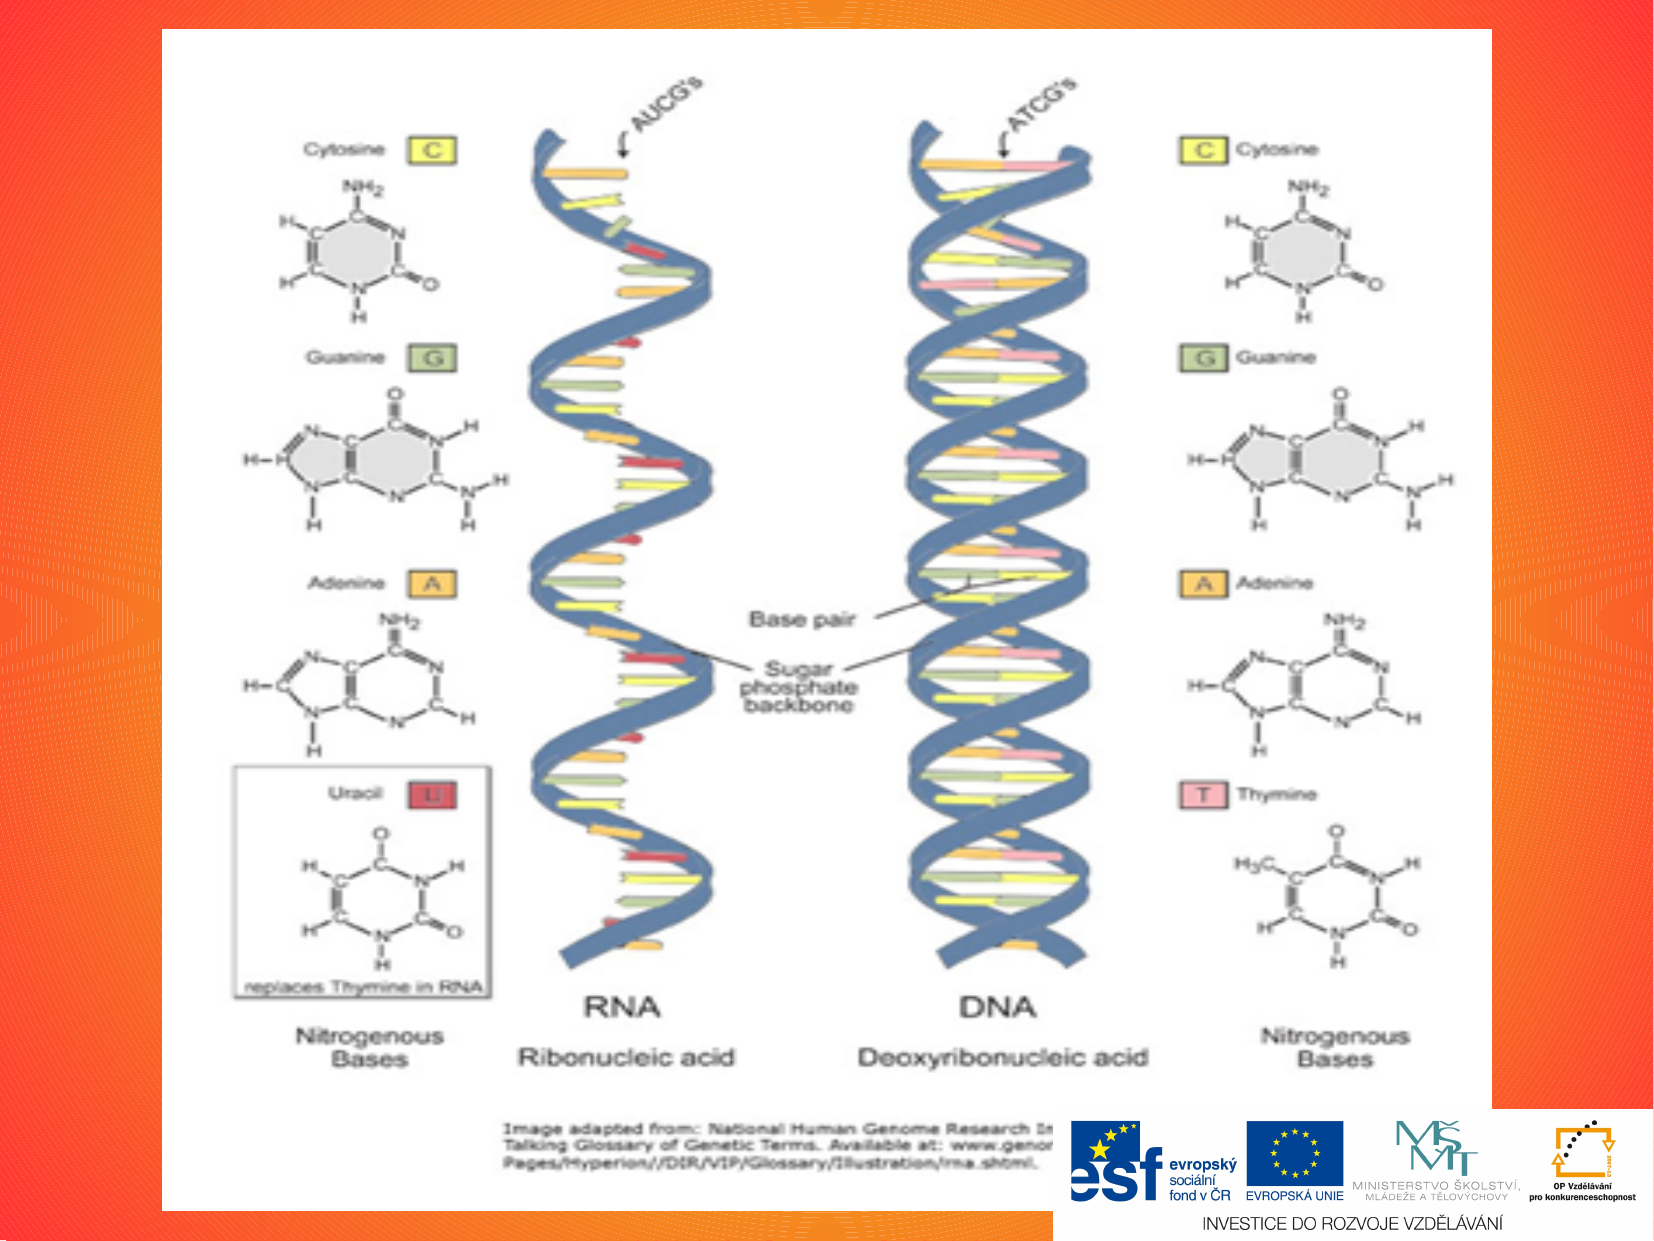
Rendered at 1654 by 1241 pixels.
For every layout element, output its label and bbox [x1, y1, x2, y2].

picture [162, 29, 1654, 1241]
